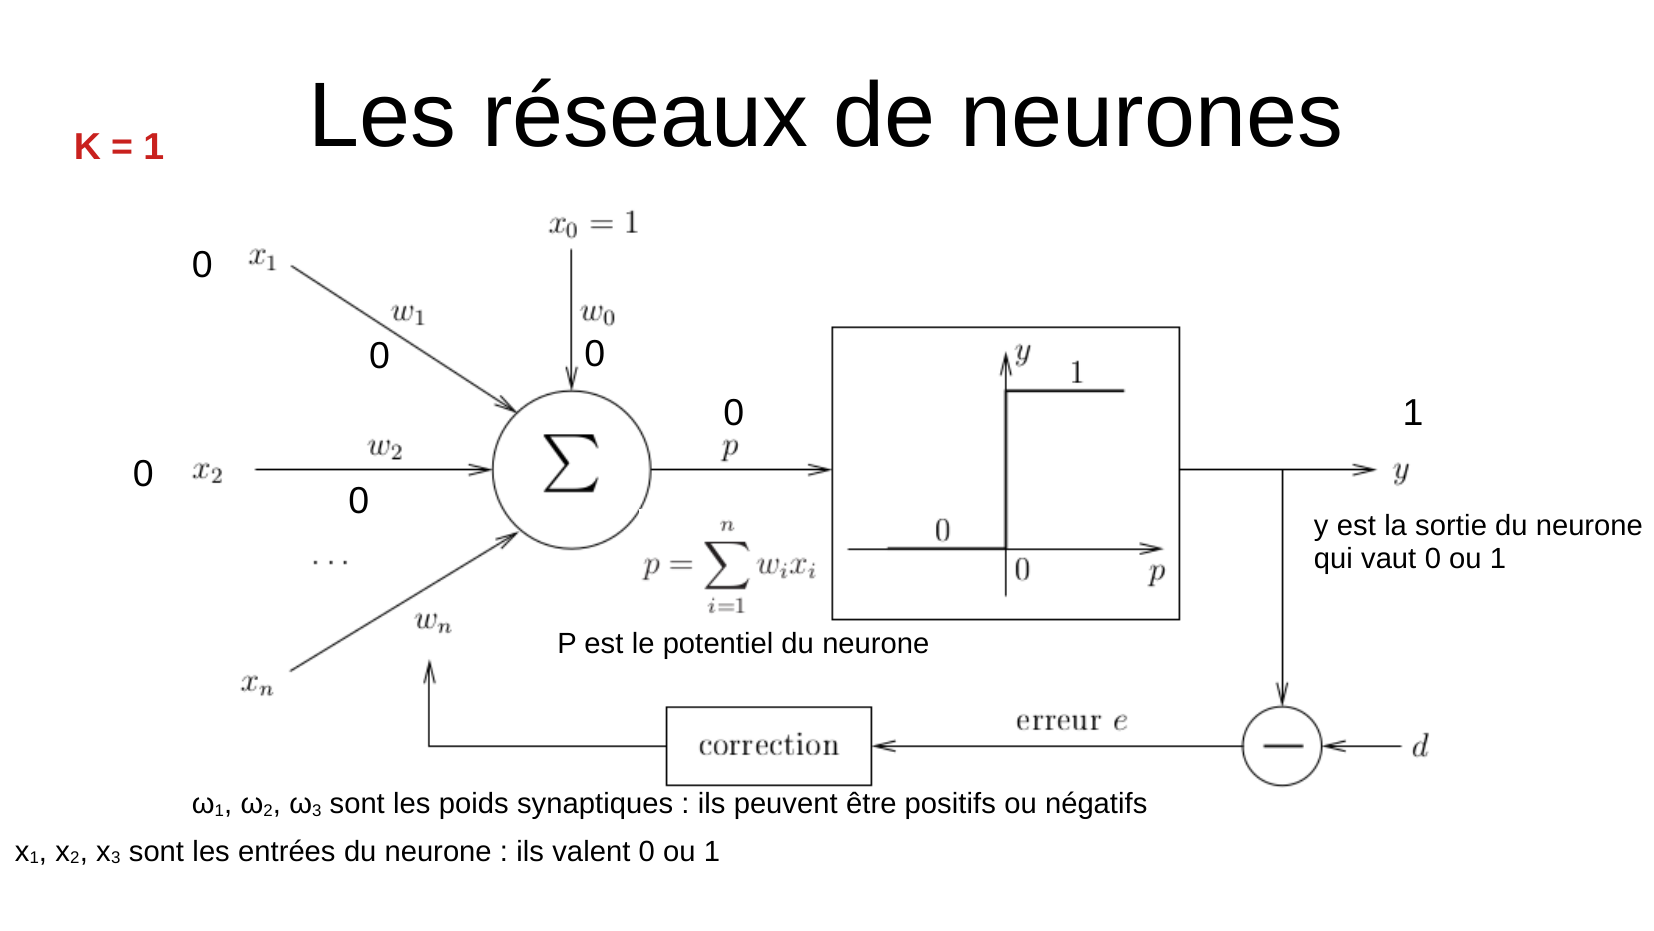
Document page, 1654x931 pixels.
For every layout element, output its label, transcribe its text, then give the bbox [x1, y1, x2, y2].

title Les réseaux de neurones [82, 37, 1571, 193]
text_box y est la sortie du neurone qui vaut 0 ou 1 [1299, 501, 1654, 583]
text_box 0 [354, 327, 405, 384]
text_box 0 [708, 383, 760, 441]
text_box 0 [177, 236, 228, 294]
text_box 0 [333, 472, 384, 530]
text_box ω1, ω2, ω3 sont les poids synaptiques : ils peuvent être positifs ou négatifs [177, 780, 1165, 828]
text_box P est le potentiel du neurone [542, 620, 945, 668]
text_box x1, x2, x3 sont les entrées du neurone : ils valent 0 ou 1 [0, 827, 736, 876]
text_box 1 [1387, 383, 1439, 441]
picture [147, 193, 1465, 827]
text_box K = 1 [59, 117, 180, 175]
text_box 0 [569, 324, 621, 382]
text_box 0 [118, 445, 169, 502]
